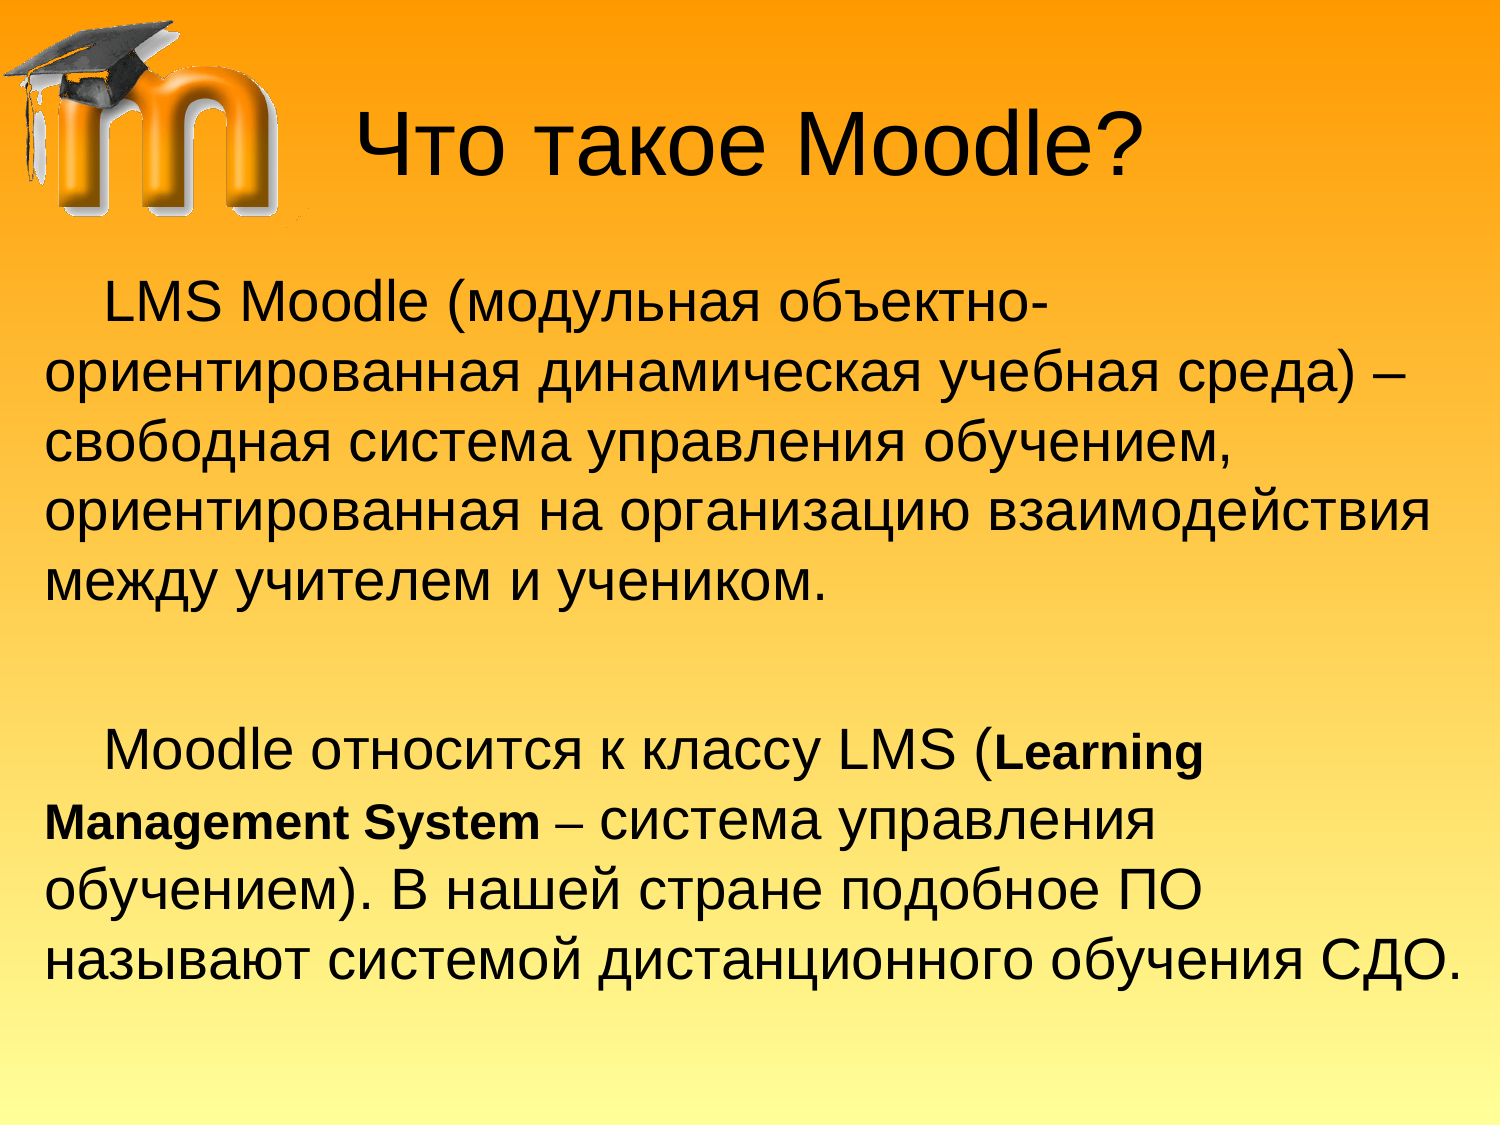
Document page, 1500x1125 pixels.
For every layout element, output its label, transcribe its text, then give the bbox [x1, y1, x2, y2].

title Что такое Moodle? [314, 45, 1426, 233]
list LMS Moodle (модульная объектно-ориентированная динамическая учебная среда) – свободная система управления обучением, ориентированная на организацию взаимодействия между учителем и учеником. Moodle относится к классу LMS (Learning Management System – система управления обучением). В нашей стране подобное ПО называют системой дистанционного обучения СДО. [0, 255, 1500, 1094]
picture [0, 0, 314, 234]
